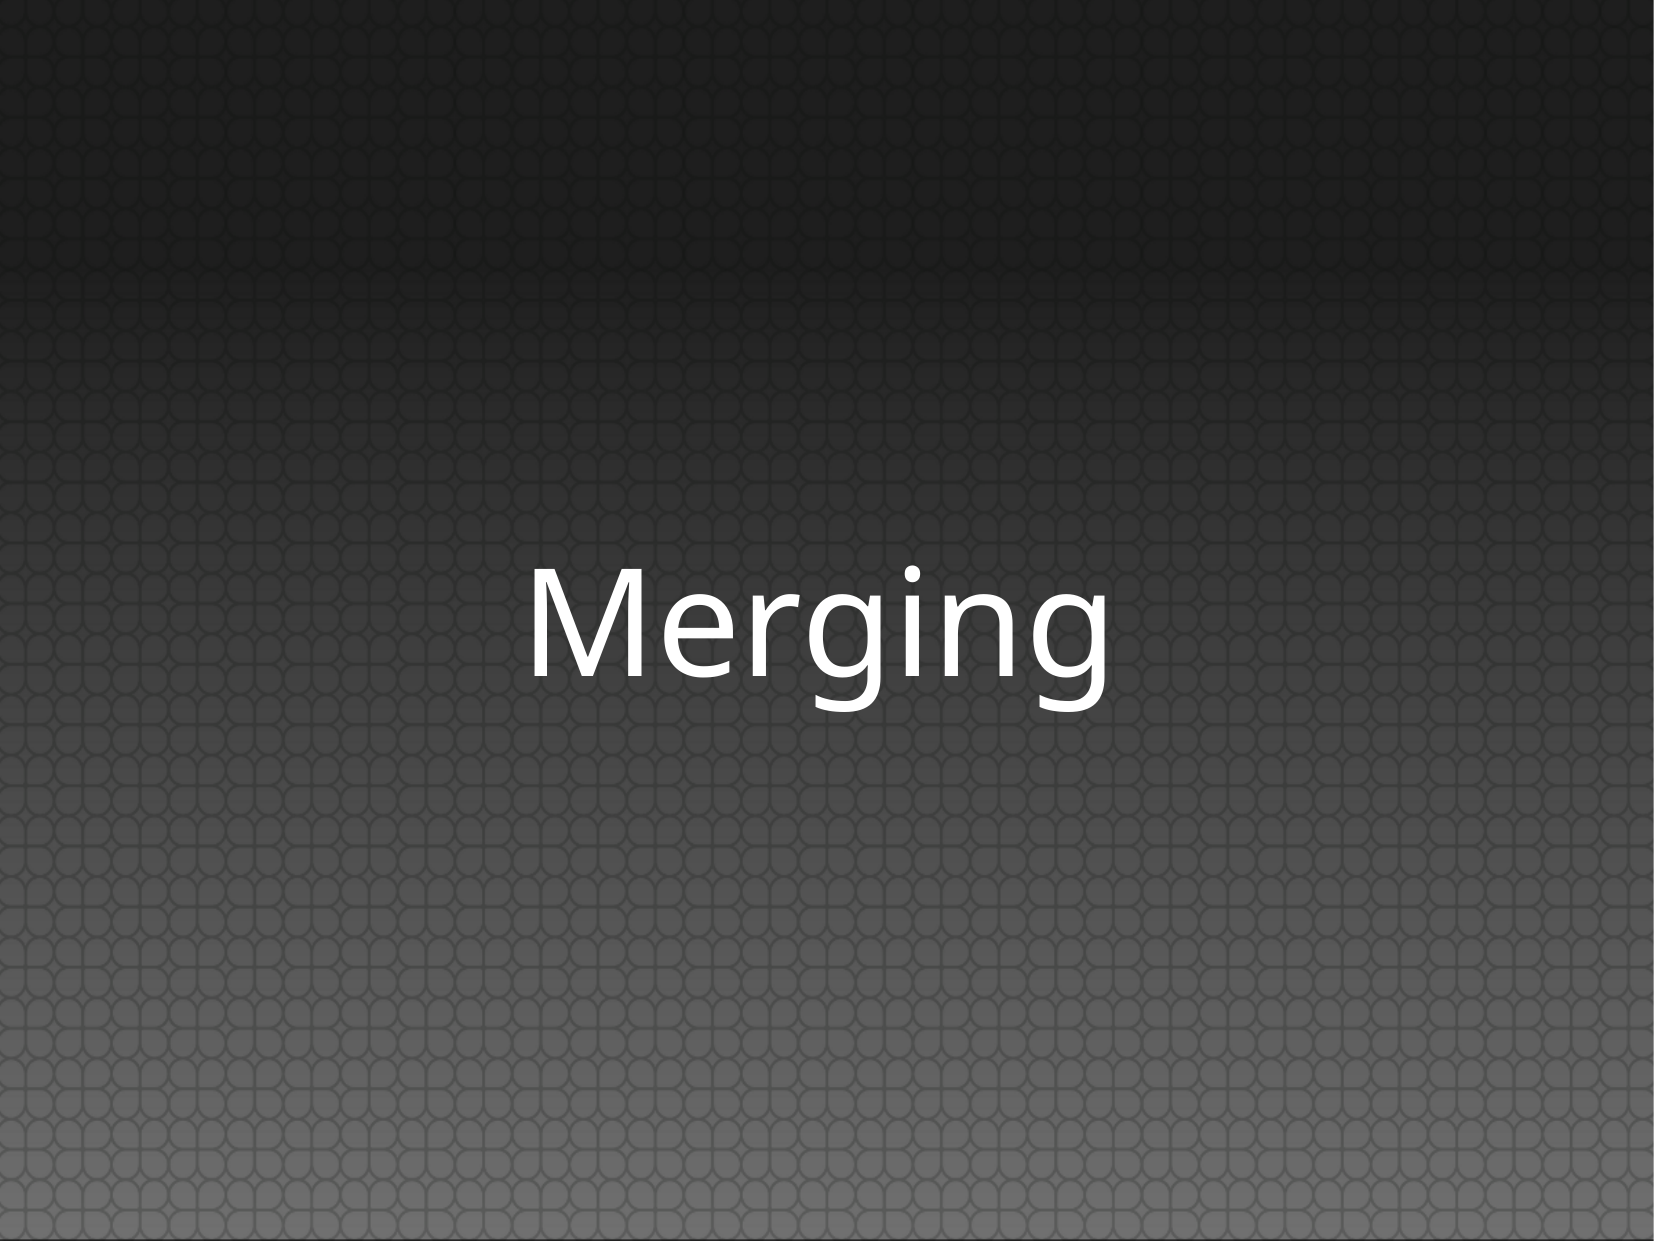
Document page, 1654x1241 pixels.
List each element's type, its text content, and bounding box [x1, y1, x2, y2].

picture [0, 0, 1654, 1241]
title Merging [75, 525, 1564, 713]
